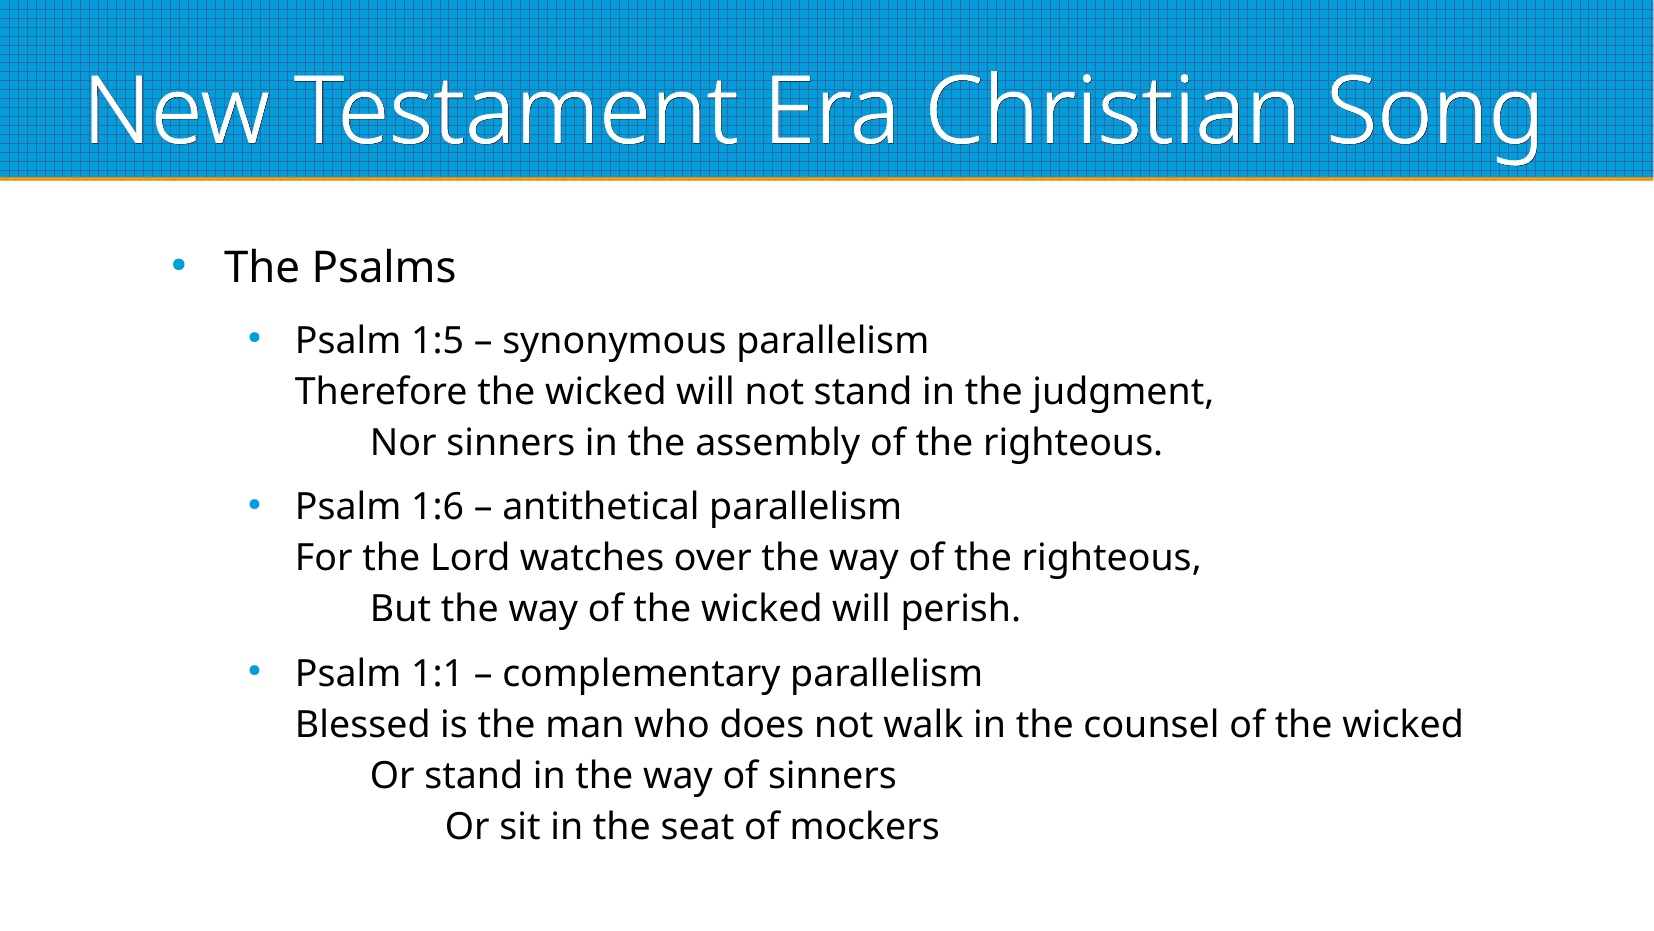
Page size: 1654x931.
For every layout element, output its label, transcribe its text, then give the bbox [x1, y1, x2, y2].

title New Testament Era Christian Song [82, 14, 1571, 171]
list The Psalms Psalm 1:5 – synonymous parallelism Therefore the wicked will not stand in the judgment, Nor sinners in the assembly of the righteous. Psalm 1:6 – antithetical parallelism For the Lord watches over the way of the righteous, But the way of the wicked will perish. Psalm 1:1 – complementary parallelism Blessed is the man who does not walk in the counsel of the wicked Or stand in the way of sinners Or sit in the seat of mockers [82, 236, 1563, 863]
